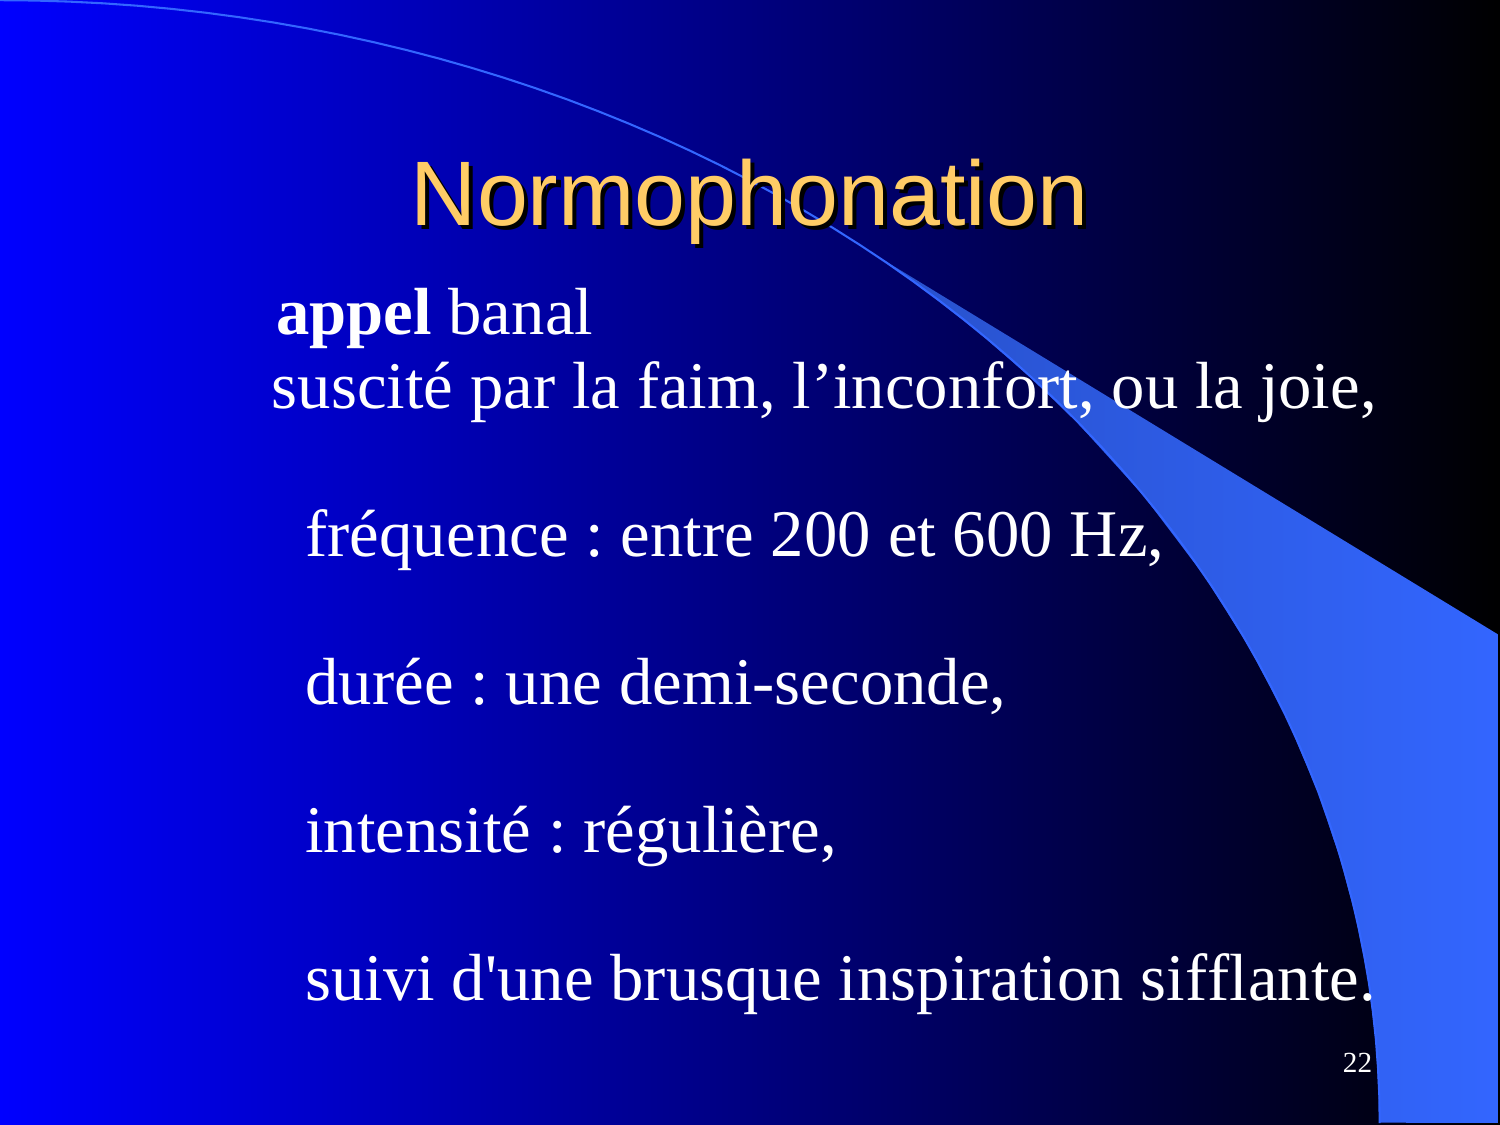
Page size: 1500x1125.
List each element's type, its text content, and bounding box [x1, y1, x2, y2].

title Normophonation [112, 99, 1388, 288]
text_box appel banal suscité par la faim, l’inconfort, ou la joie, fréquence : entre 200 et 600 Hz, durée : une demi-seconde, intensité : régulière, suivi d'une brusque inspiration sifflante. [223, 267, 1411, 1024]
